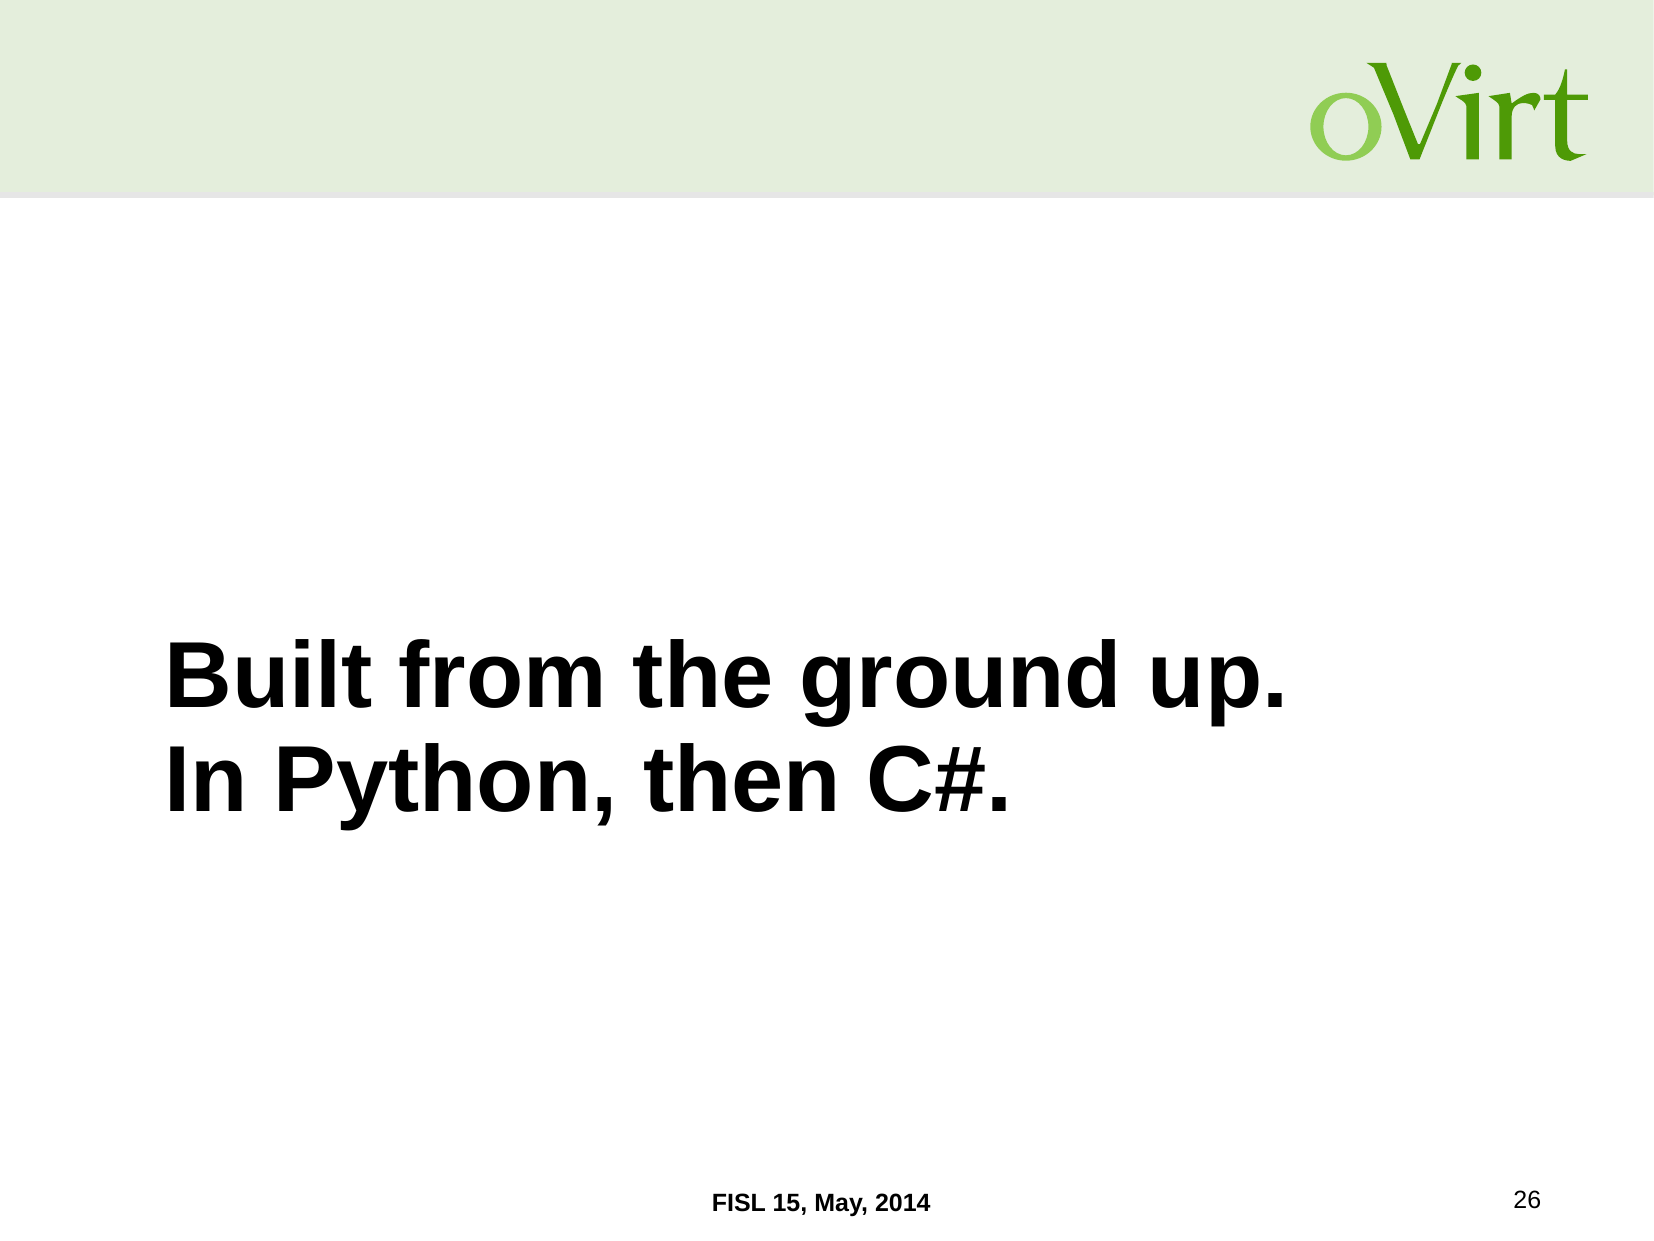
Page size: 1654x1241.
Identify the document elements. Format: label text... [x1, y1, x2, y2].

text_box Built from the ground up. In Python, then C#. [150, 615, 1654, 839]
